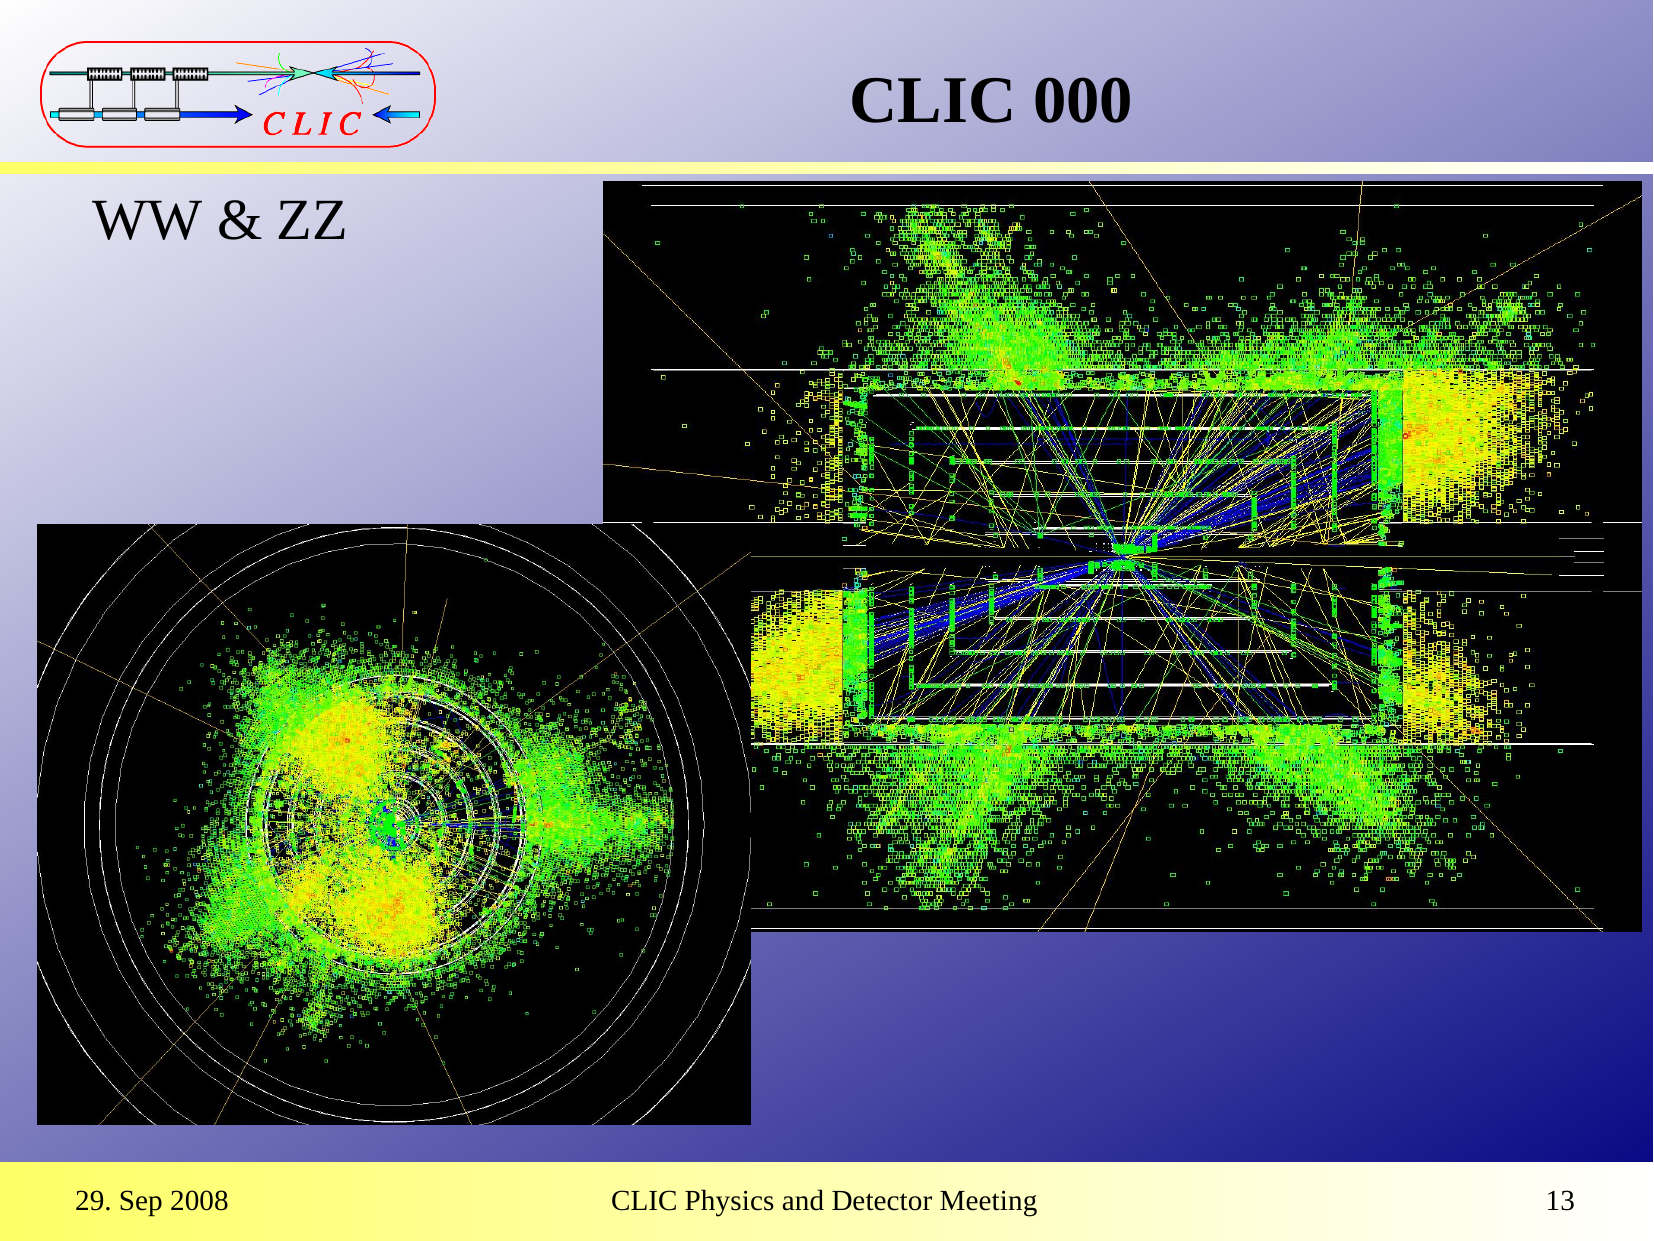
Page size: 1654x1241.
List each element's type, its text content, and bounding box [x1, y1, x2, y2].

picture [37, 181, 1642, 1126]
list WW & ZZ [75, 187, 601, 524]
title CLIC 000 [412, 56, 1571, 143]
picture [37, 37, 438, 150]
